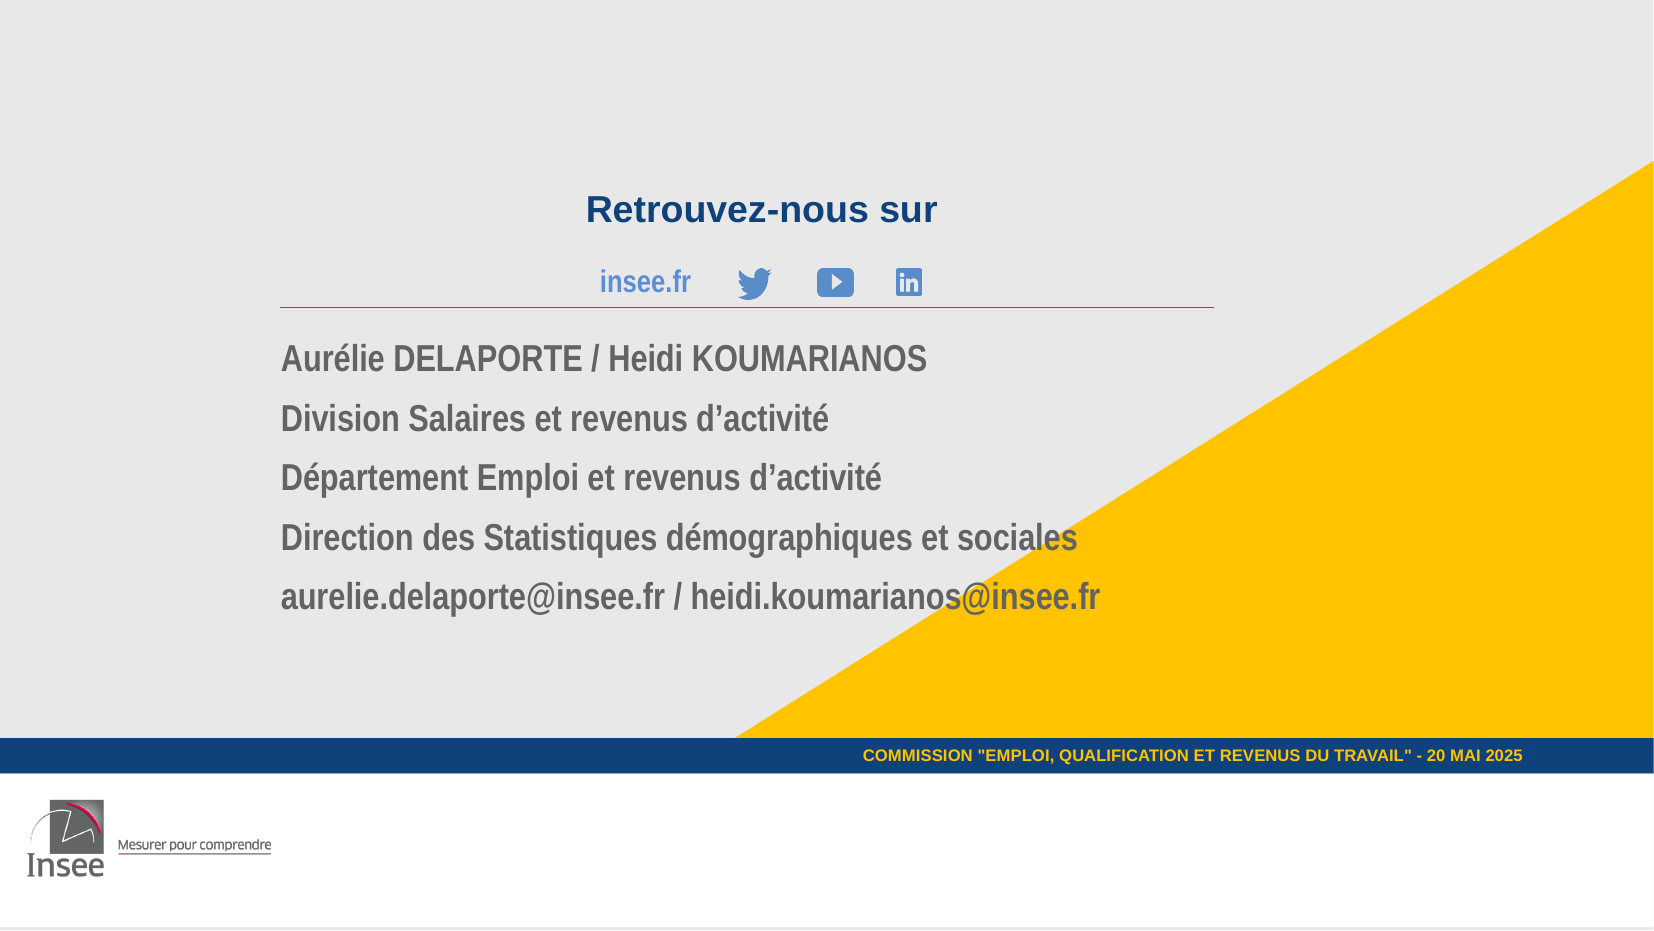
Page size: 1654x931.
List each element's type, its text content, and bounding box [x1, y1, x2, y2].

picture [817, 268, 854, 297]
title Retrouvez-nous sur [377, 165, 1146, 254]
picture [737, 268, 772, 300]
picture [23, 773, 271, 880]
picture [896, 268, 922, 296]
list Aurélie DELAPORTE / Heidi KOUMARIANOS Division Salaires et revenus d’activité Département Emploi et revenus d’activité Direction des Statistiques démographiques et sociales aurelie.delaporte@insee.fr / heidi.koumarianos@insee.fr [280, 307, 1214, 716]
